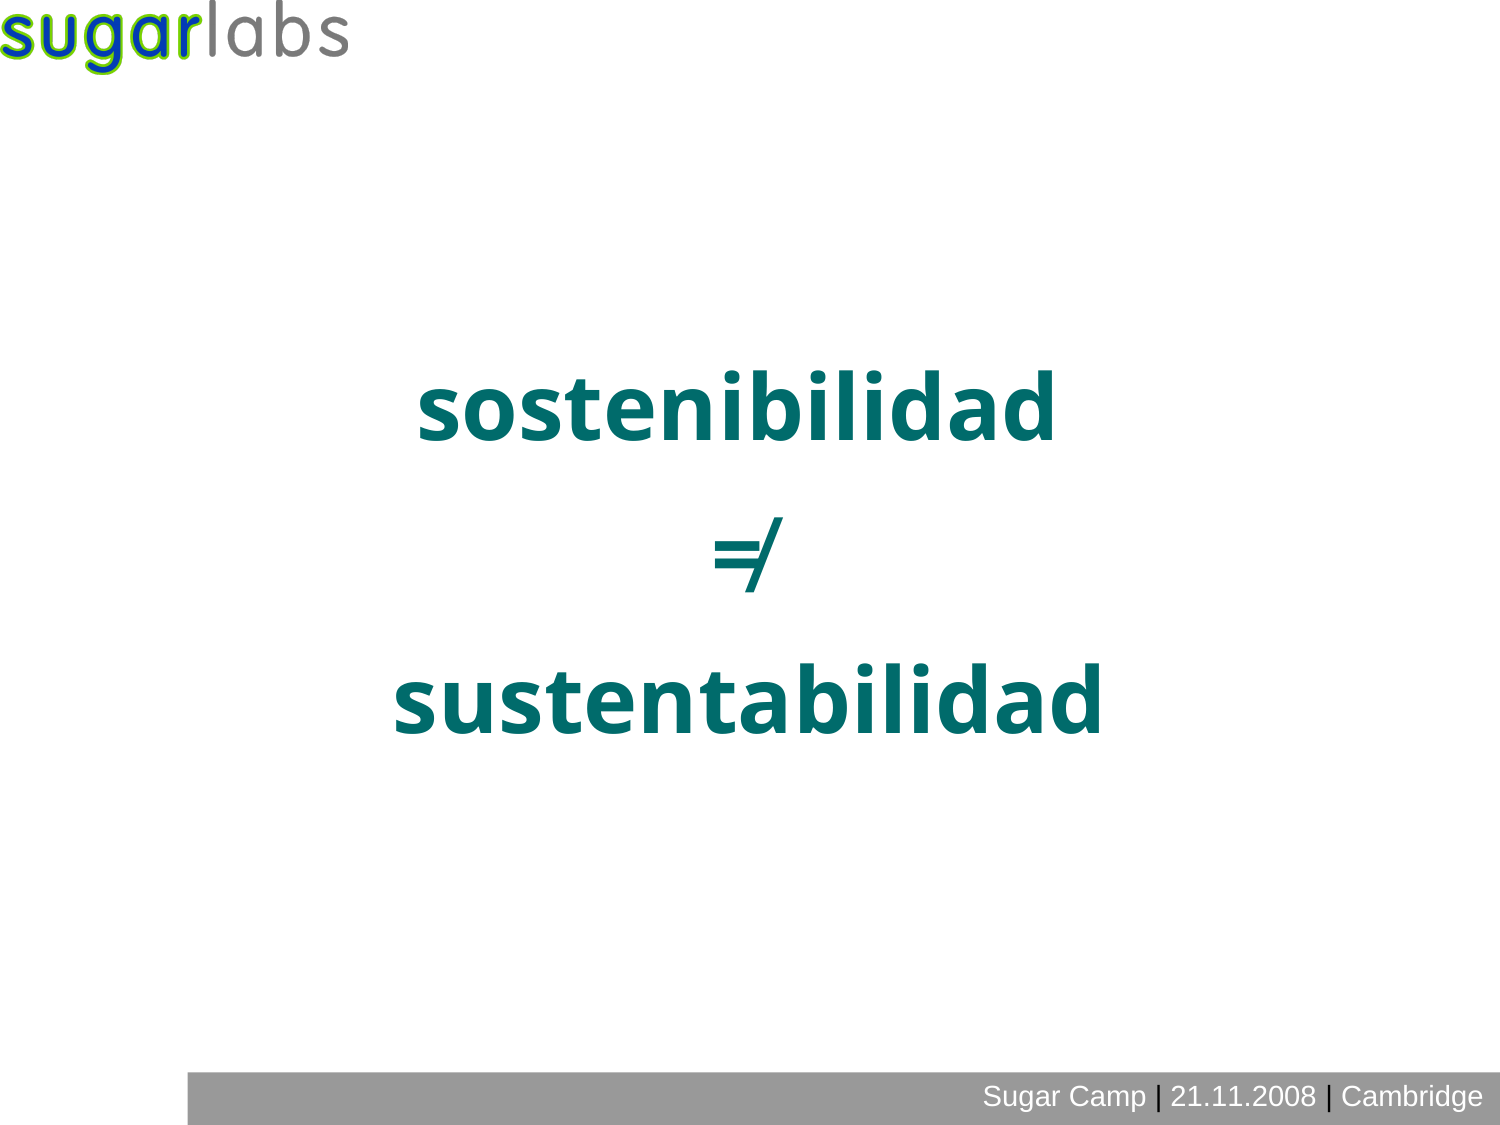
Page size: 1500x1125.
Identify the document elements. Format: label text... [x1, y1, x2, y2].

title sostenibilidad ≠ sustentabilidad [75, 307, 1426, 776]
picture [0, 0, 348, 75]
